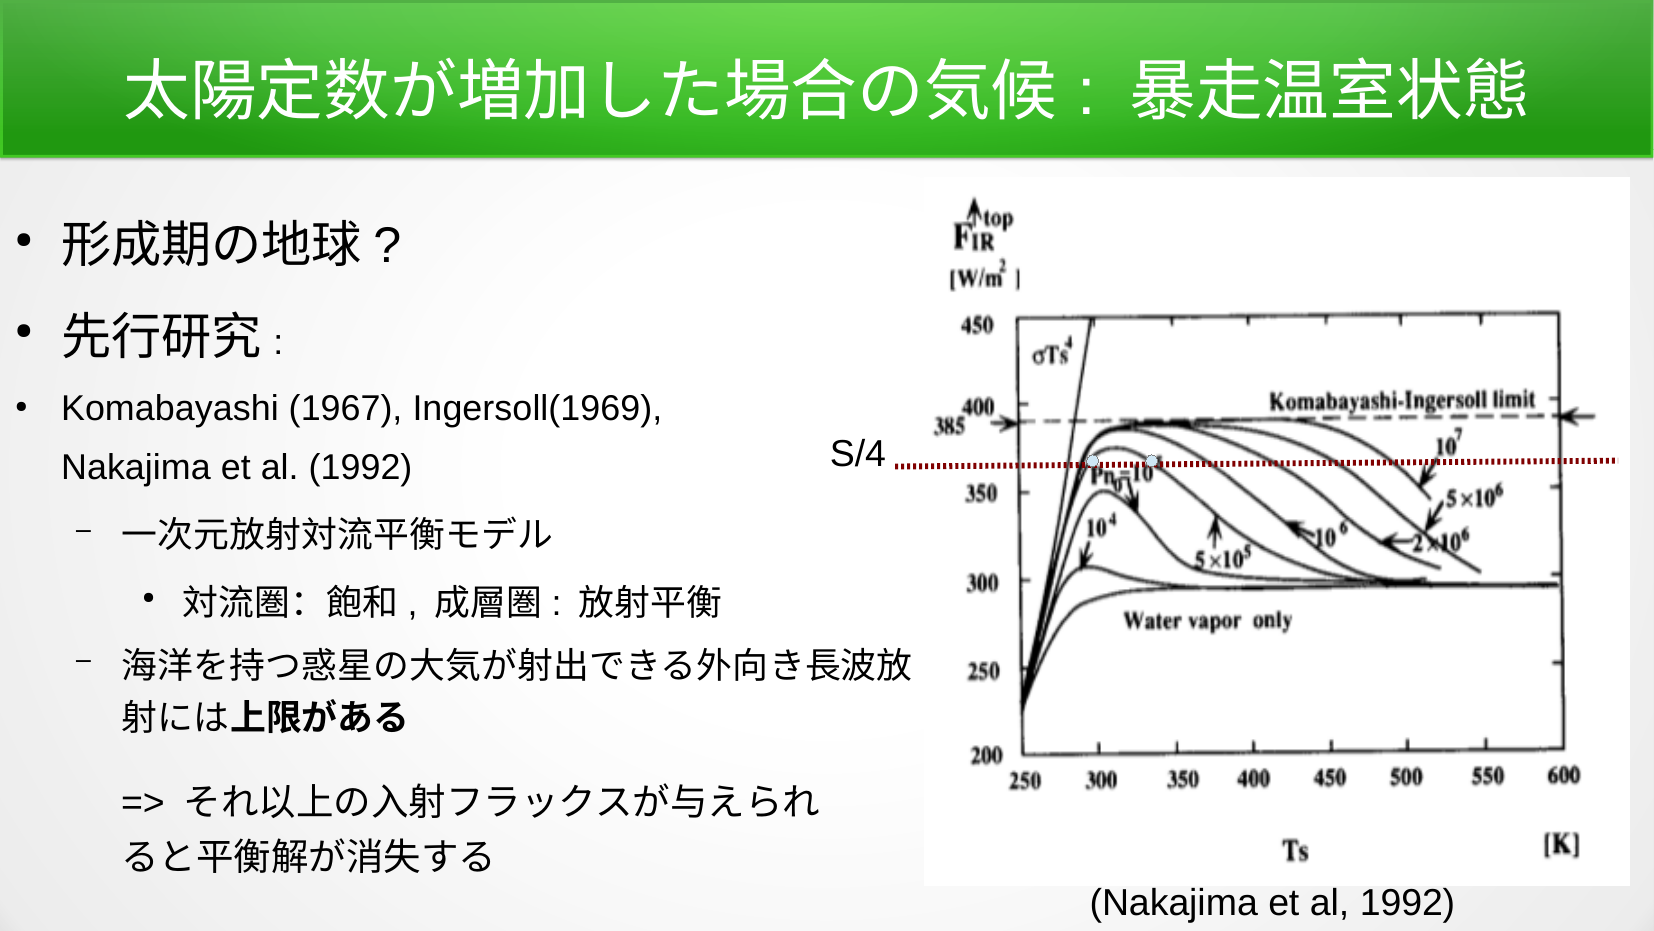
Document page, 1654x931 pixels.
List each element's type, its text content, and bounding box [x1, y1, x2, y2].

text_box [1086, 454, 1099, 467]
picture [924, 177, 1630, 886]
text_box [1145, 454, 1158, 467]
list 形成期の地球? 先行研究: Komabayashi (1967), Ingersoll(1969), Nakajima et al. (1992) 一次元放射対流平衡モデル 対流圏：飽和, 成層圏: 放射平衡 海洋を持つ惑星の大気が射出できる外向き長波放射には上限がある [0, 204, 924, 745]
title 太陽定数が増加した場合の気候: 暴走温室状態 [82, 37, 1571, 135]
text_box (Nakajima et al, 1992) [1074, 874, 1607, 931]
text_box => それ以上の入射フラックスが与えられると平衡解が消失する [106, 723, 839, 869]
text_box S/4 [814, 425, 925, 483]
